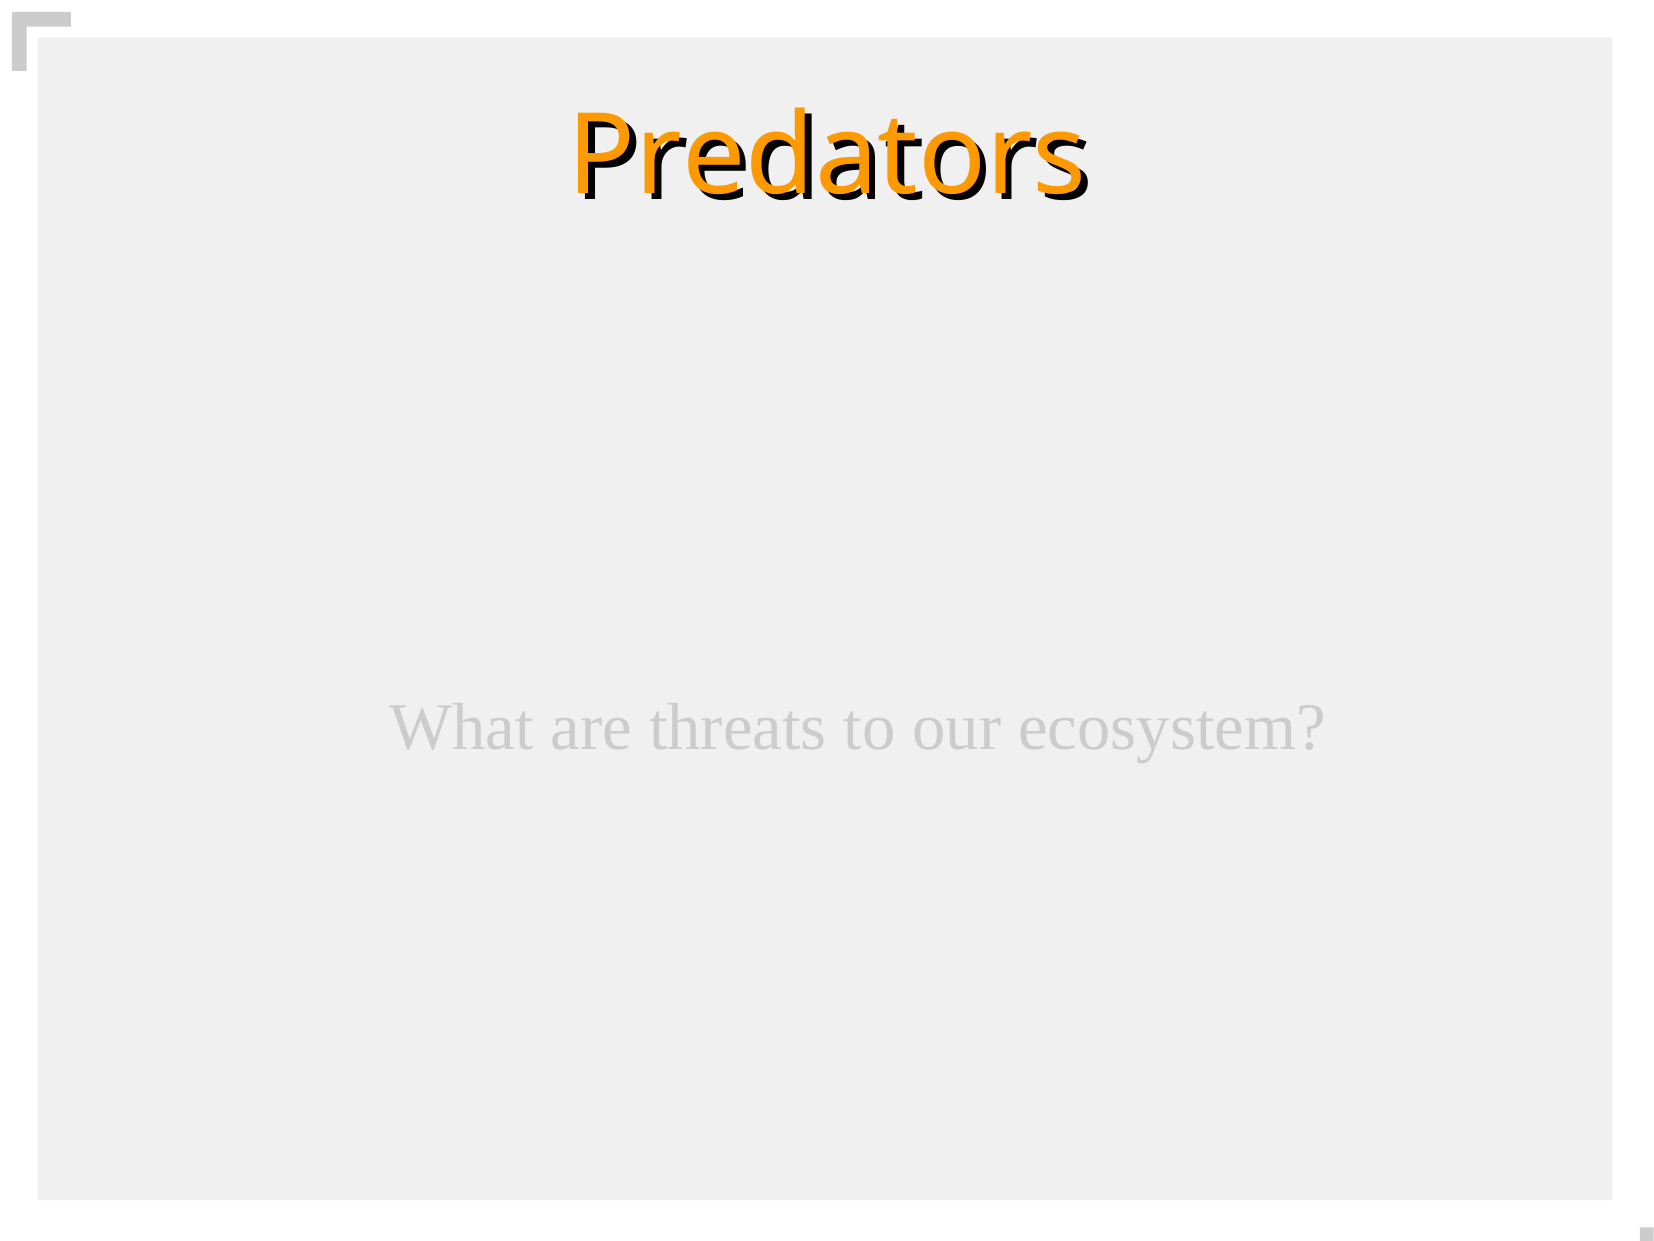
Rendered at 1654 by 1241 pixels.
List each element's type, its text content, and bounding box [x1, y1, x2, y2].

subtitle What are threats to our ecosystem? [121, 322, 1561, 1132]
title Predators [121, 46, 1534, 254]
